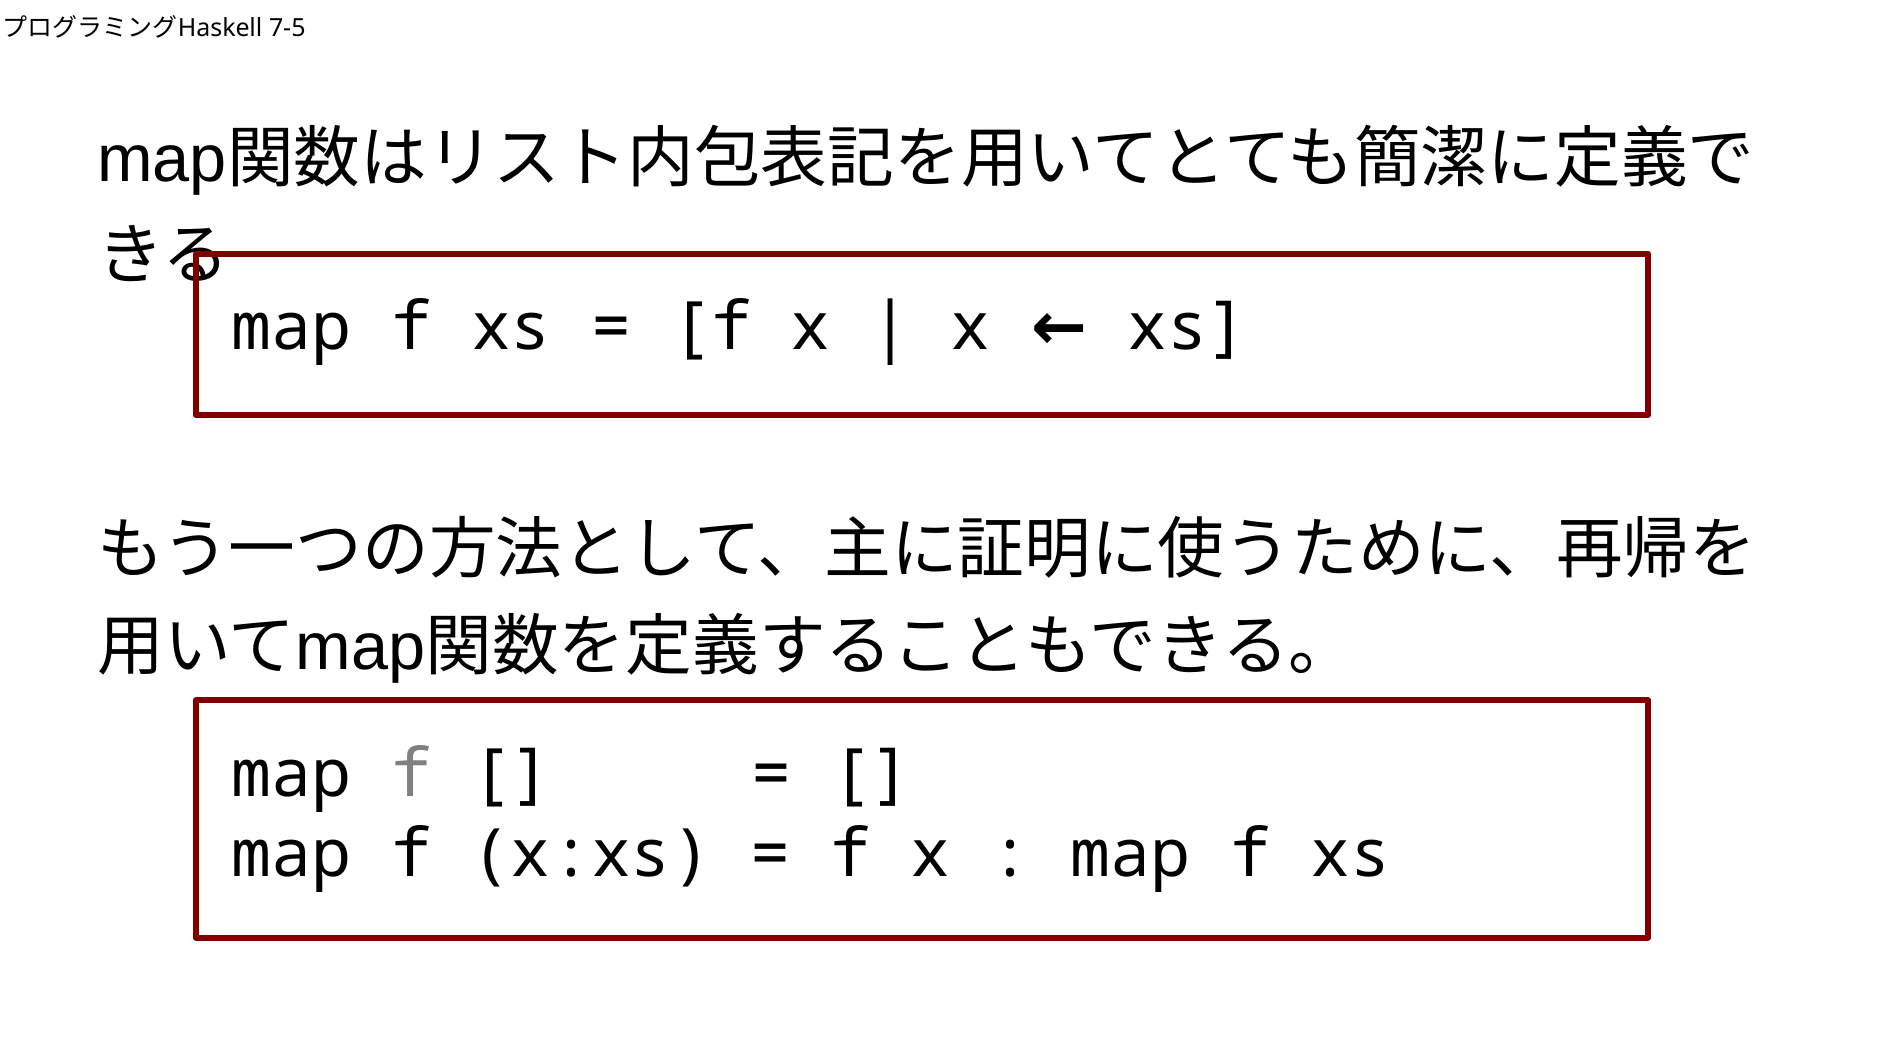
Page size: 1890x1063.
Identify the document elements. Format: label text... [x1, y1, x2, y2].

text_box map f xs = [f x | x ← xs] [195, 253, 1649, 416]
text_box map f [] = [] map f (x:xs) = f x : map f xs [195, 700, 1649, 938]
list map関数はリスト内包表記を用いてとても簡潔に定義できる [94, 101, 1796, 182]
list もう一つの方法として、主に証明に使うために、再帰を用いてmap関数を定義することもできる。 [94, 492, 1796, 640]
